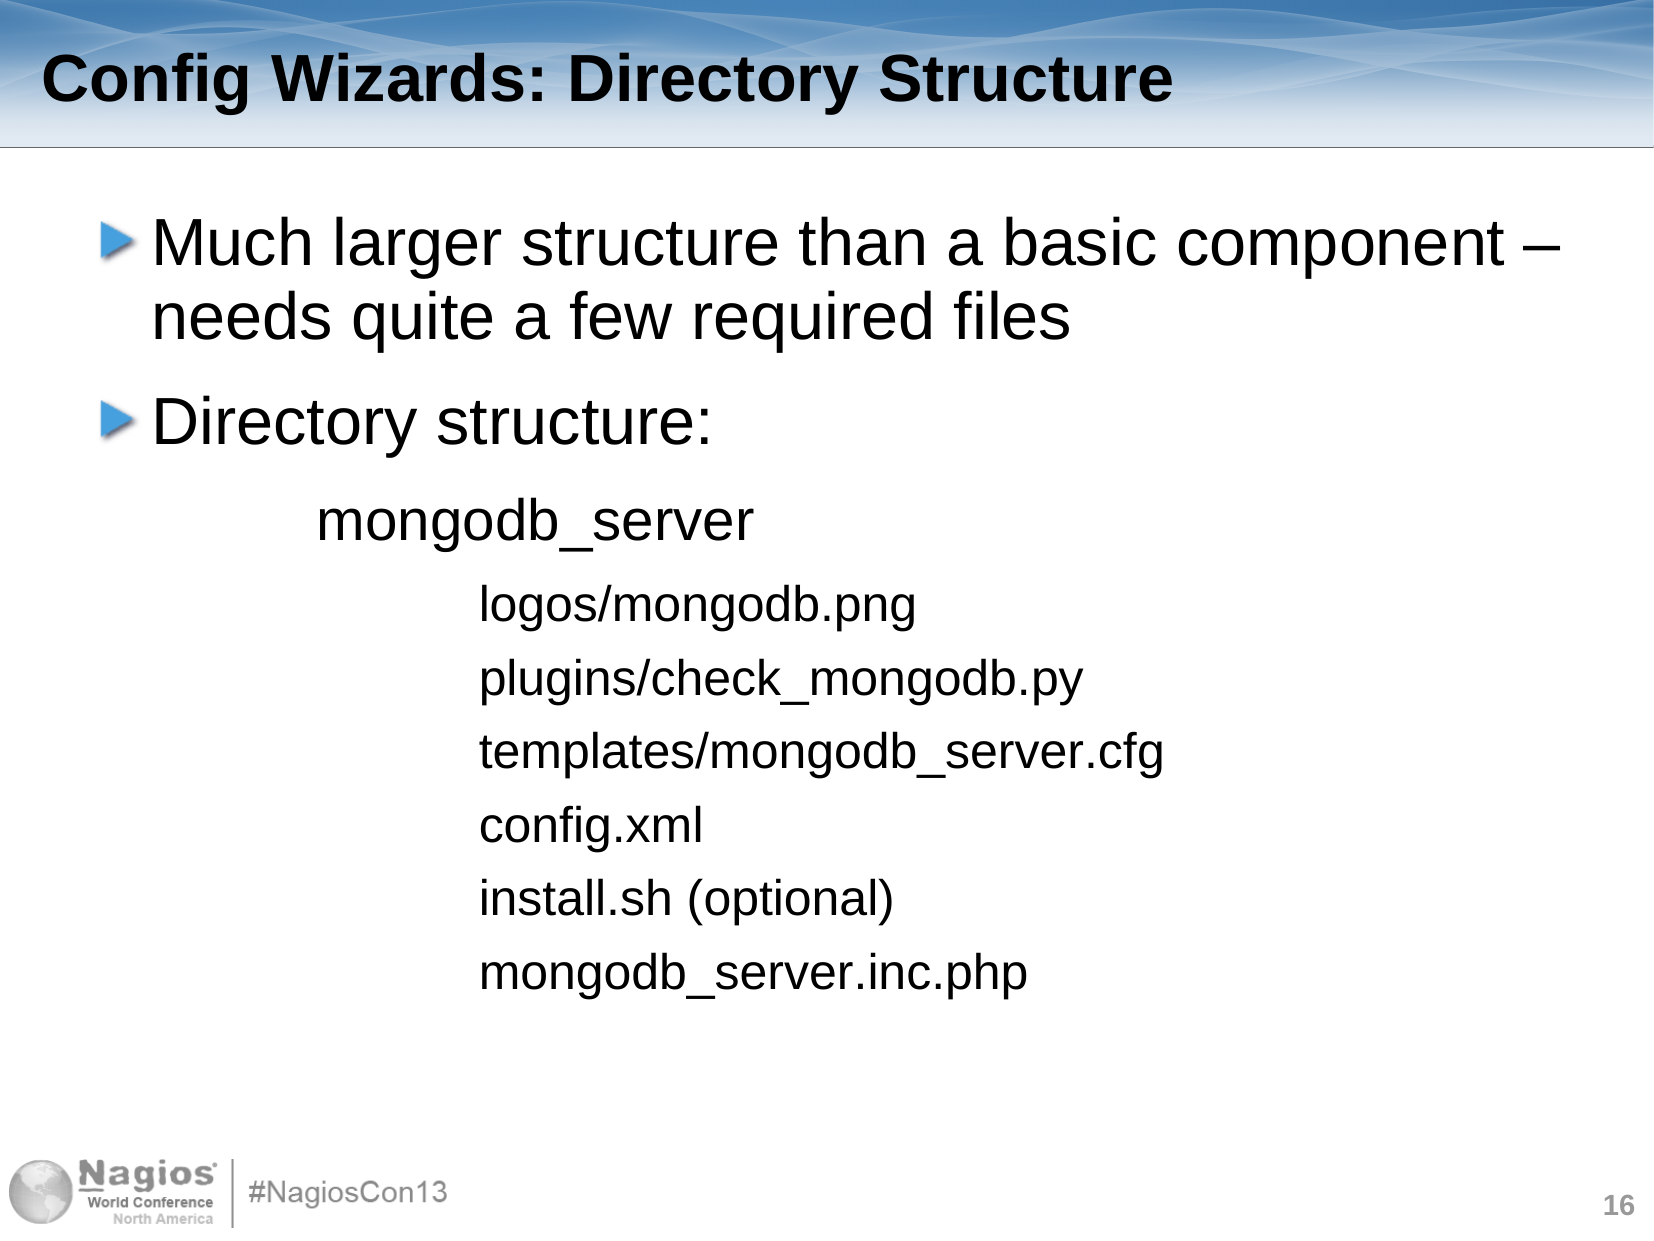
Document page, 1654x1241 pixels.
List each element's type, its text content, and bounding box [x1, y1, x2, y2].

title Config Wizards: Directory Structure [41, 29, 1248, 127]
picture [9, 1159, 453, 1228]
list Much larger structure than a basic component – needs quite a few required files Directory structure: mongodb_server logos/mongodb.png plugins/check_mongodb.py templates/mongodb_server.cfg config.xml install.sh (optional) mongodb_server.inc.php [80, 204, 1569, 1024]
picture [0, 0, 1654, 147]
